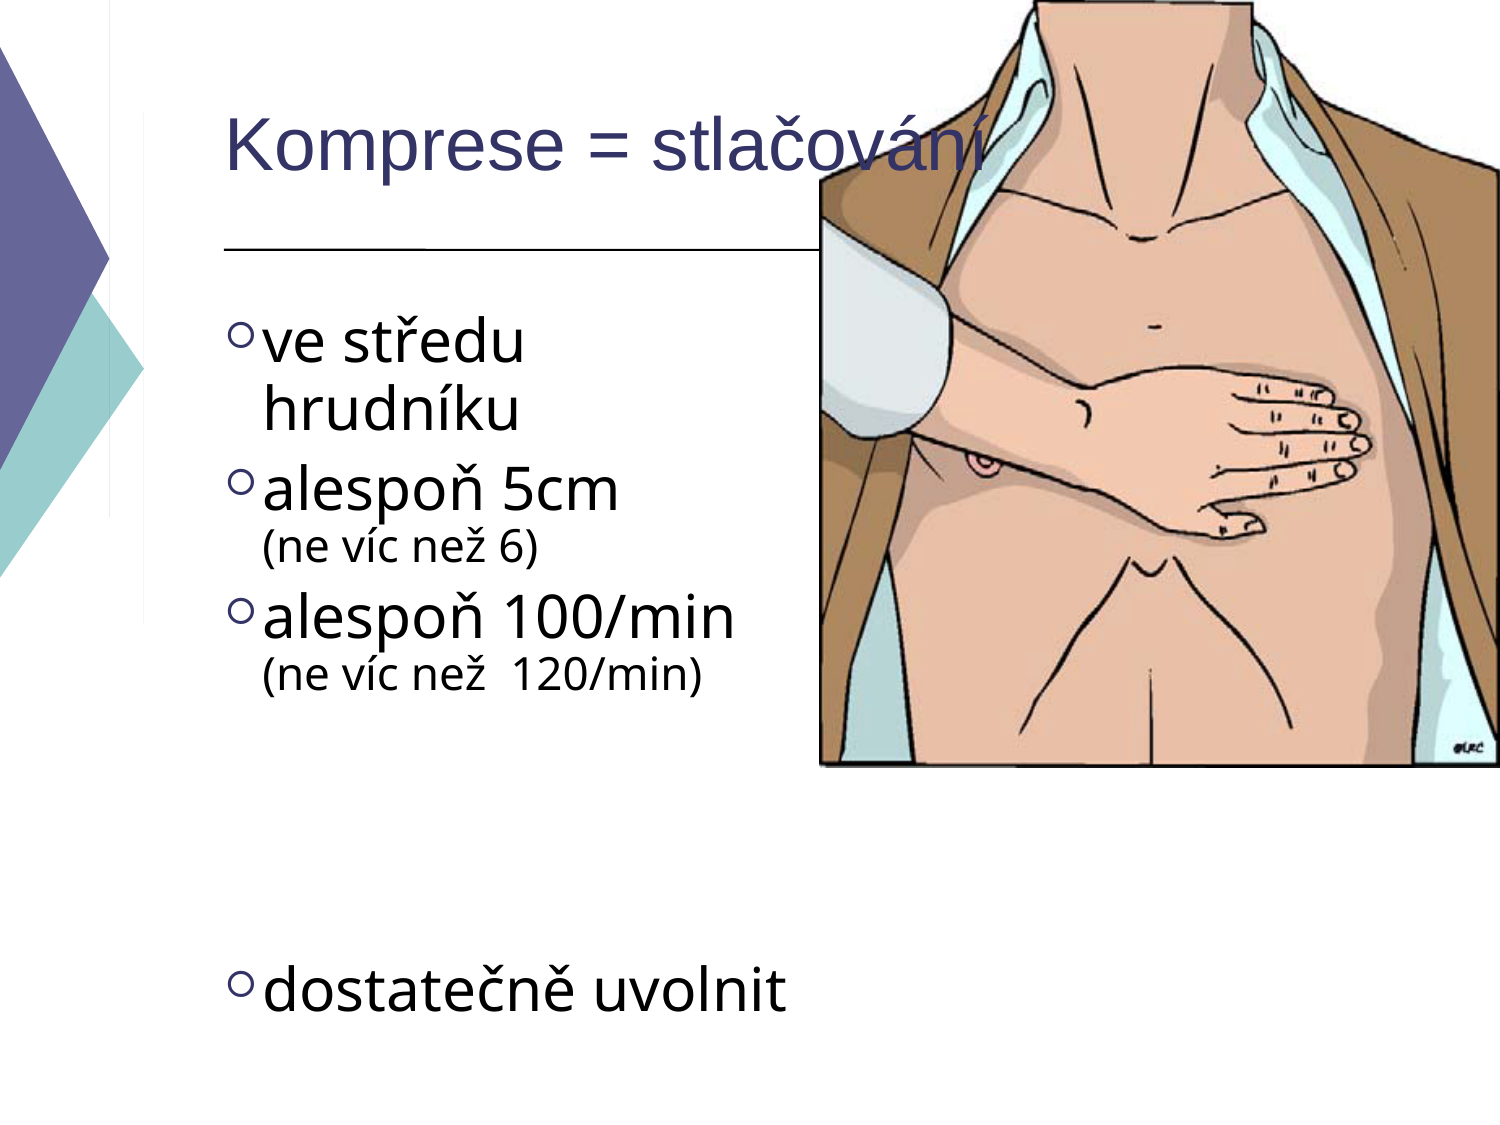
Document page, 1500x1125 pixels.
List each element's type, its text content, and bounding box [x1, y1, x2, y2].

picture [819, 0, 1500, 768]
list ve středu hrudníku alespoň 5cm (ne víc než 6) alespoň 100/min (ne víc než 120/min) dostatečně uvolnit [224, 299, 1424, 1030]
title Komprese = stlačování [224, 38, 1424, 240]
